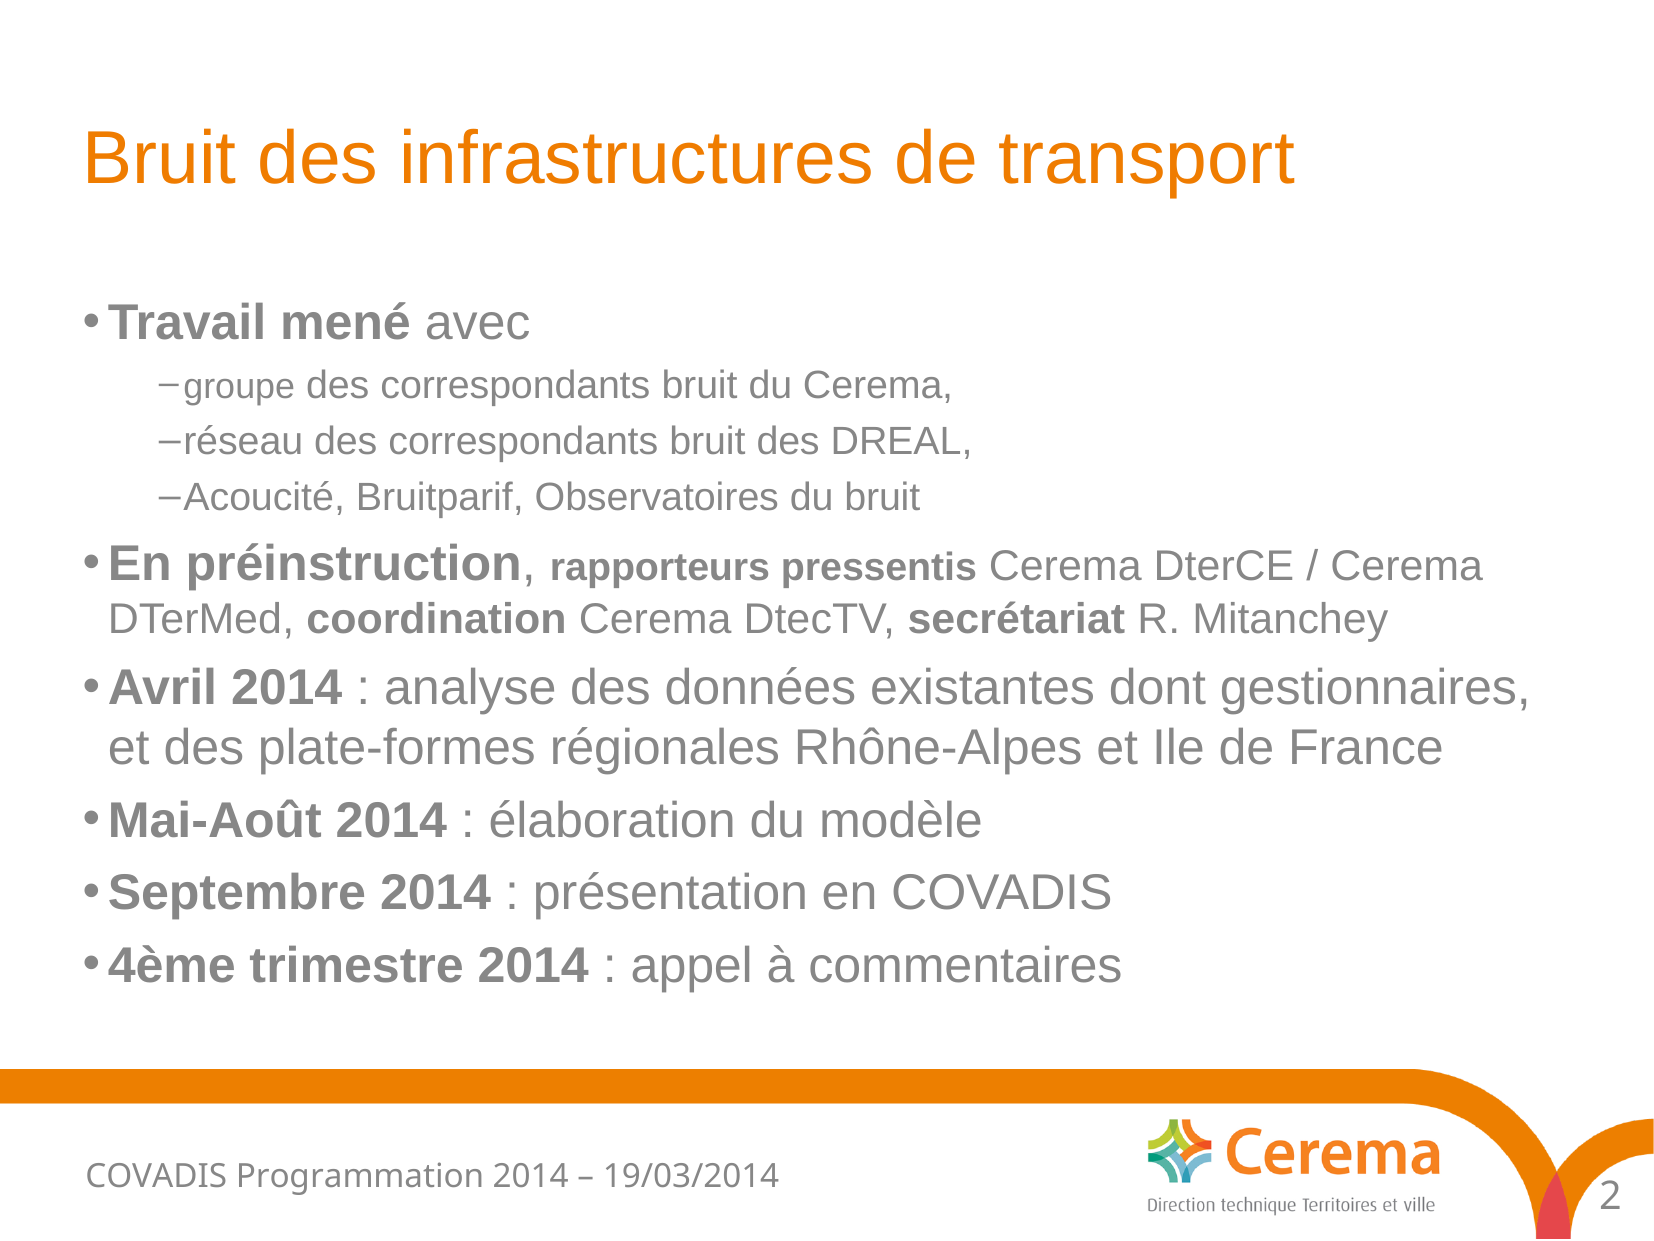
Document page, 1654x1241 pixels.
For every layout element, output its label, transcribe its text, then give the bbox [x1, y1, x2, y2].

list Travail mené avec groupe des correspondants bruit du Cerema, réseau des correspondants bruit des DREAL, Acoucité, Bruitparif, Observatoires du bruit En préinstruction, rapporteurs pressentis Cerema DterCE / Cerema DTerMed, coordination Cerema DtecTV, secrétariat R. Mitanchey Avril 2014 : analyse des données existantes dont gestionnaires, et des plate-formes régionales Rhône-Alpes et Ile de France Mai-Août 2014 : élaboration du modèle Septembre 2014 : présentation en COVADIS 4ème trimestre 2014 : appel à commentaires [82, 290, 1538, 1010]
title Bruit des infrastructures de transport [82, 49, 1571, 257]
picture [0, 1069, 1654, 1239]
